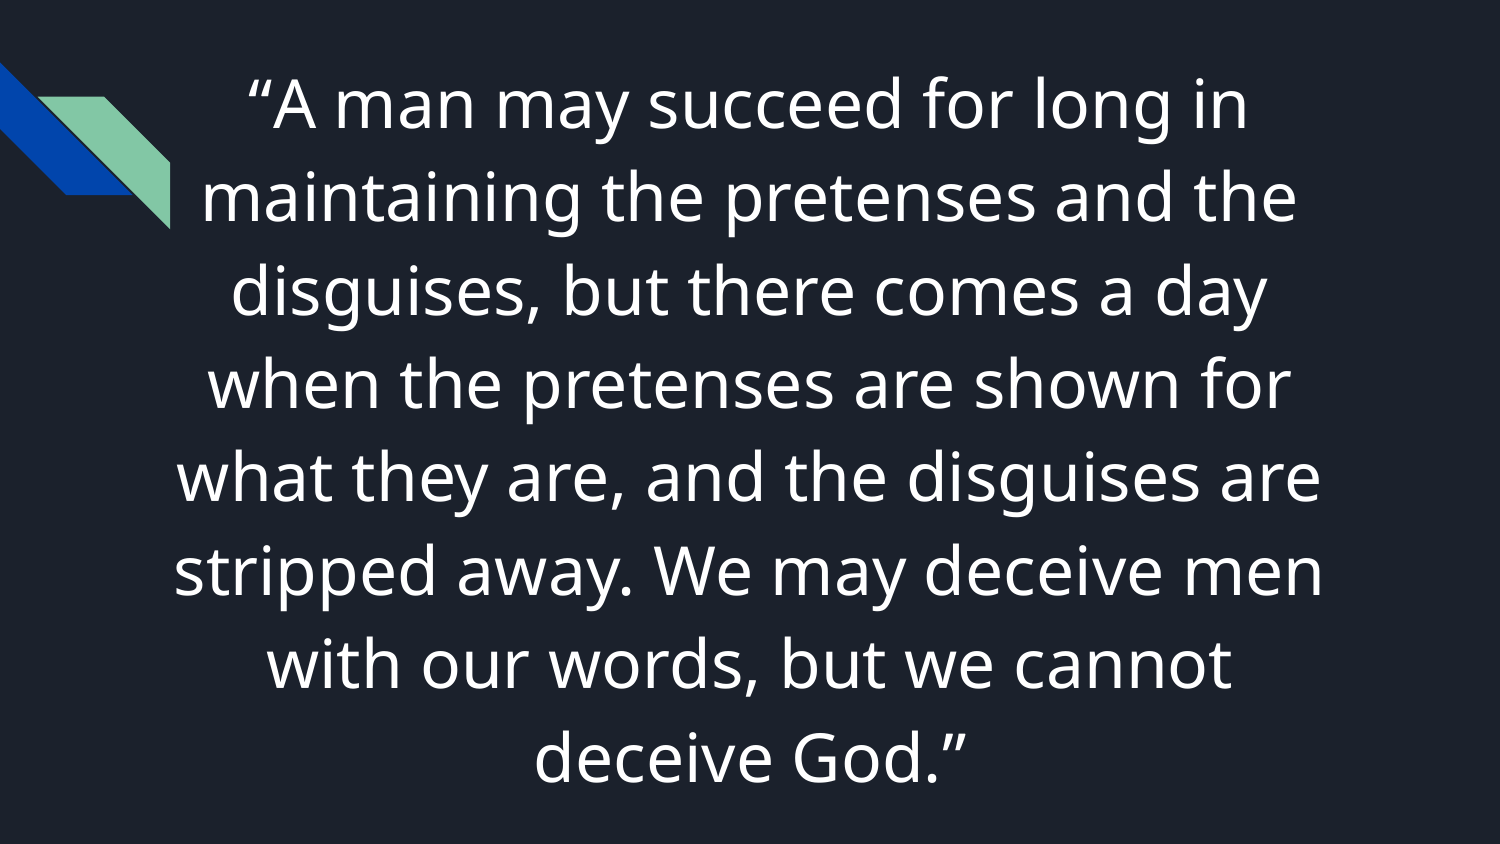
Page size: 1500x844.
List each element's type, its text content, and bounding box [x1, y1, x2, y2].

list “A man may succeed for long in maintaining the pretenses and the disguises, but there comes a day when the pretenses are shown for what they are, and the disguises are stripped away. We may deceive men with our words, but we cannot deceive God.” [123, 83, 1377, 760]
